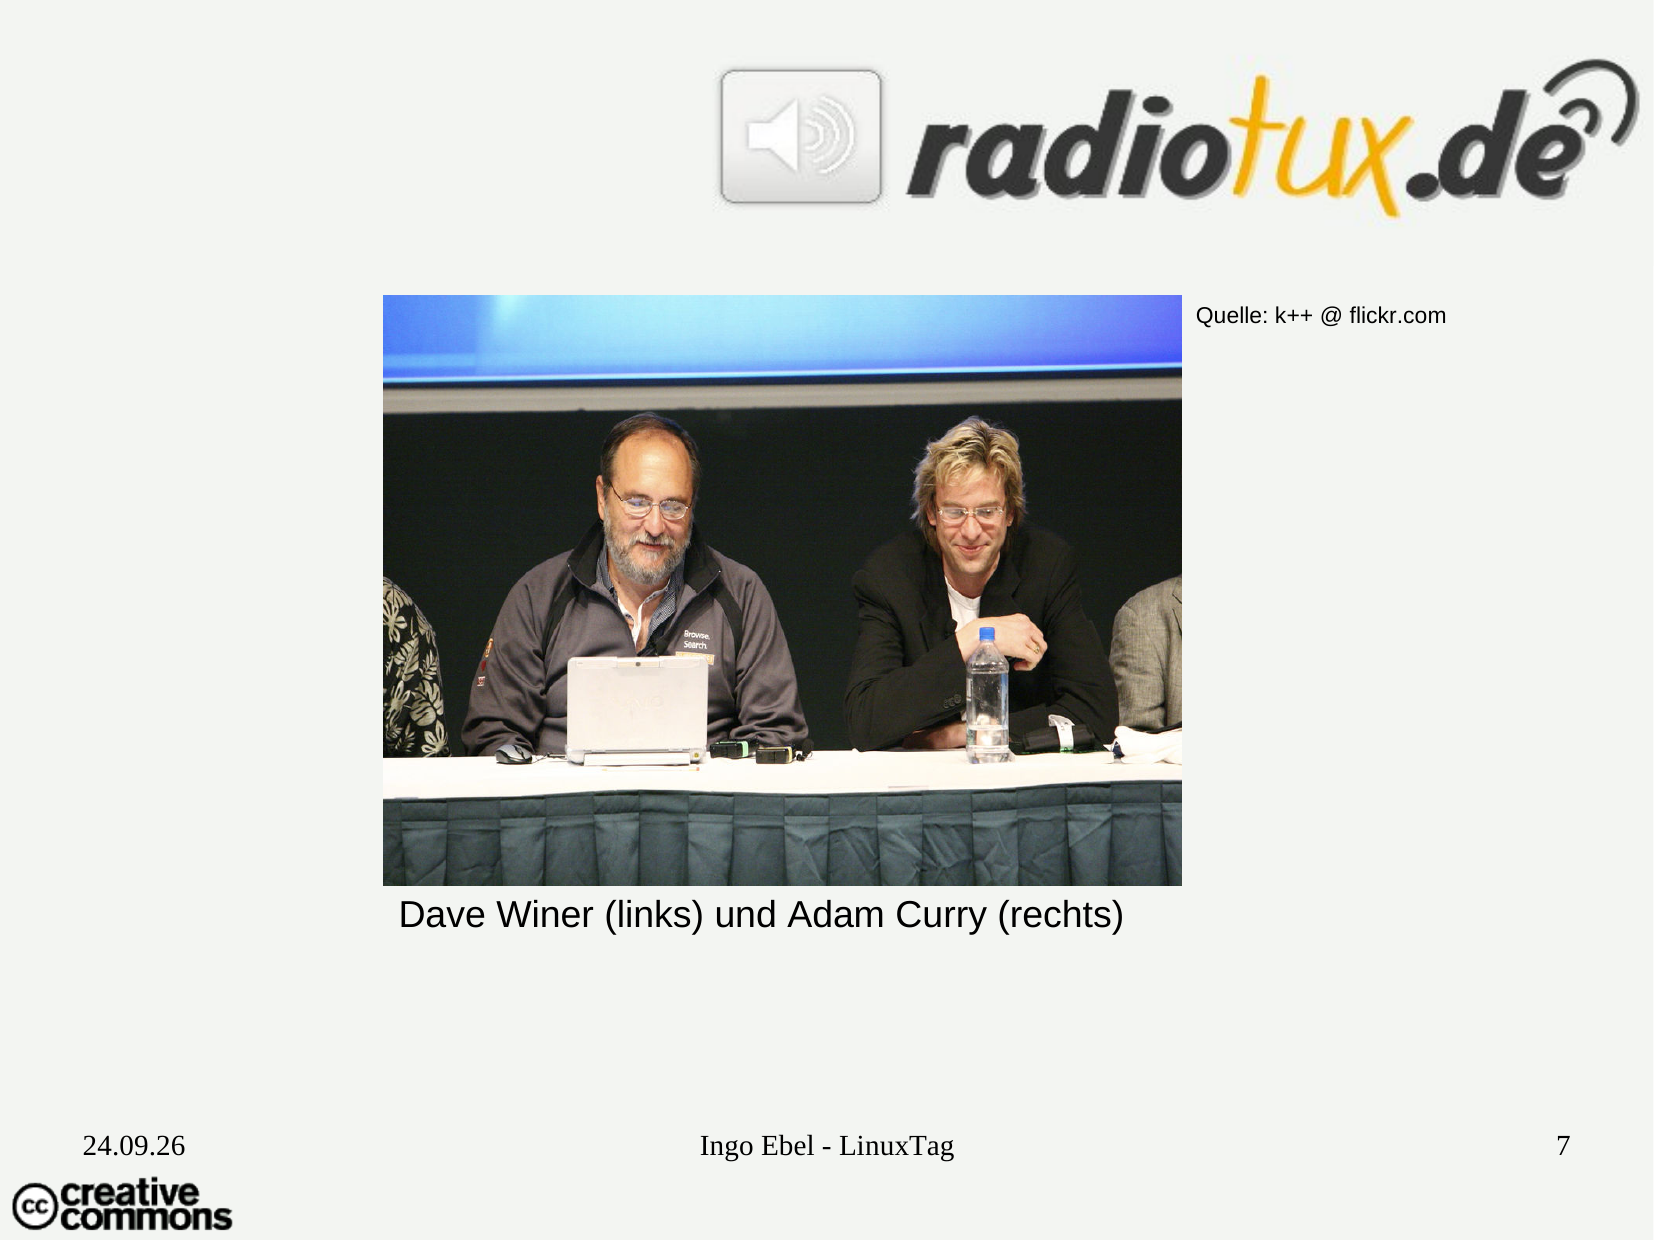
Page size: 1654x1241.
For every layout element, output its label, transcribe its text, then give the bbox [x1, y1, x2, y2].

picture [0, 1121, 236, 1240]
text_box Dave Winer (links) und Adam Curry (rechts) [383, 885, 1152, 945]
text_box Quelle: k++ @ flickr.com [1181, 295, 1536, 336]
picture [649, 0, 1654, 266]
picture [383, 295, 1182, 886]
